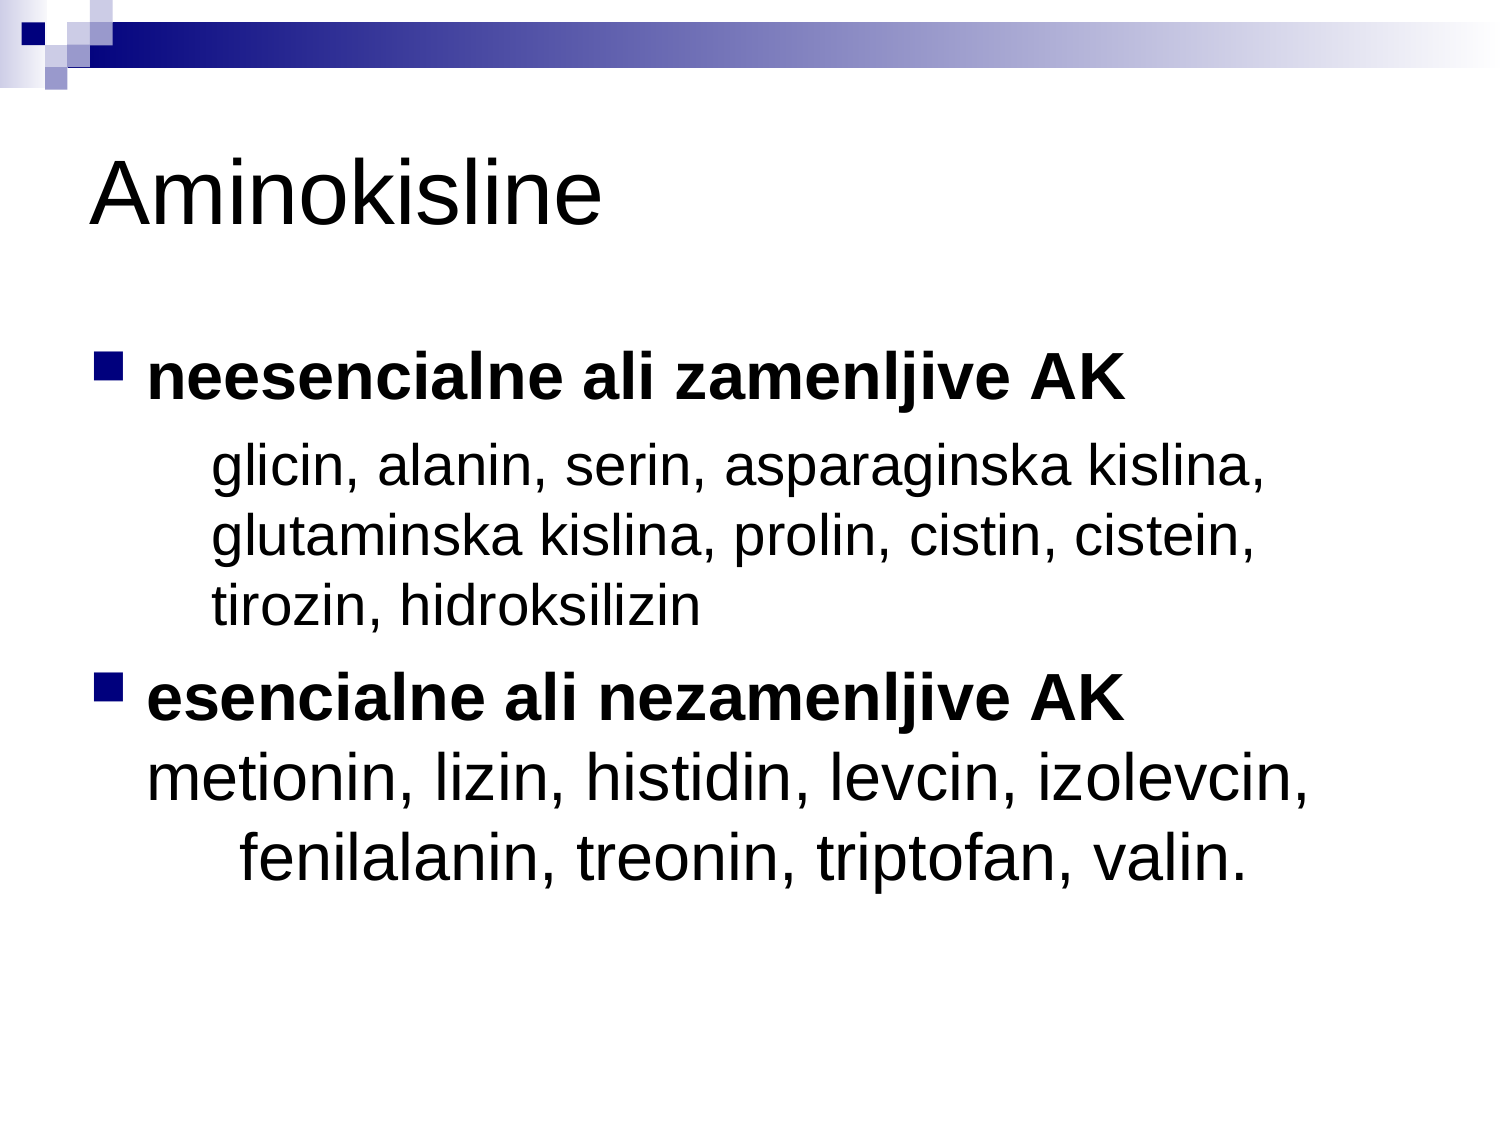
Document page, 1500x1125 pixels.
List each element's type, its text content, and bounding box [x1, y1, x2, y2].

list neesencialne ali zamenljive AK glicin, alanin, serin, asparaginska kislina, glutaminska kislina, prolin, cistin, cistein, tirozin, hidroksilizin esencialne ali nezamenljive AK metionin, lizin, histidin, levcin, izolevcin, fenilalanin, treonin, triptofan, valin. [75, 324, 1426, 963]
title Aminokisline [75, 75, 1426, 301]
